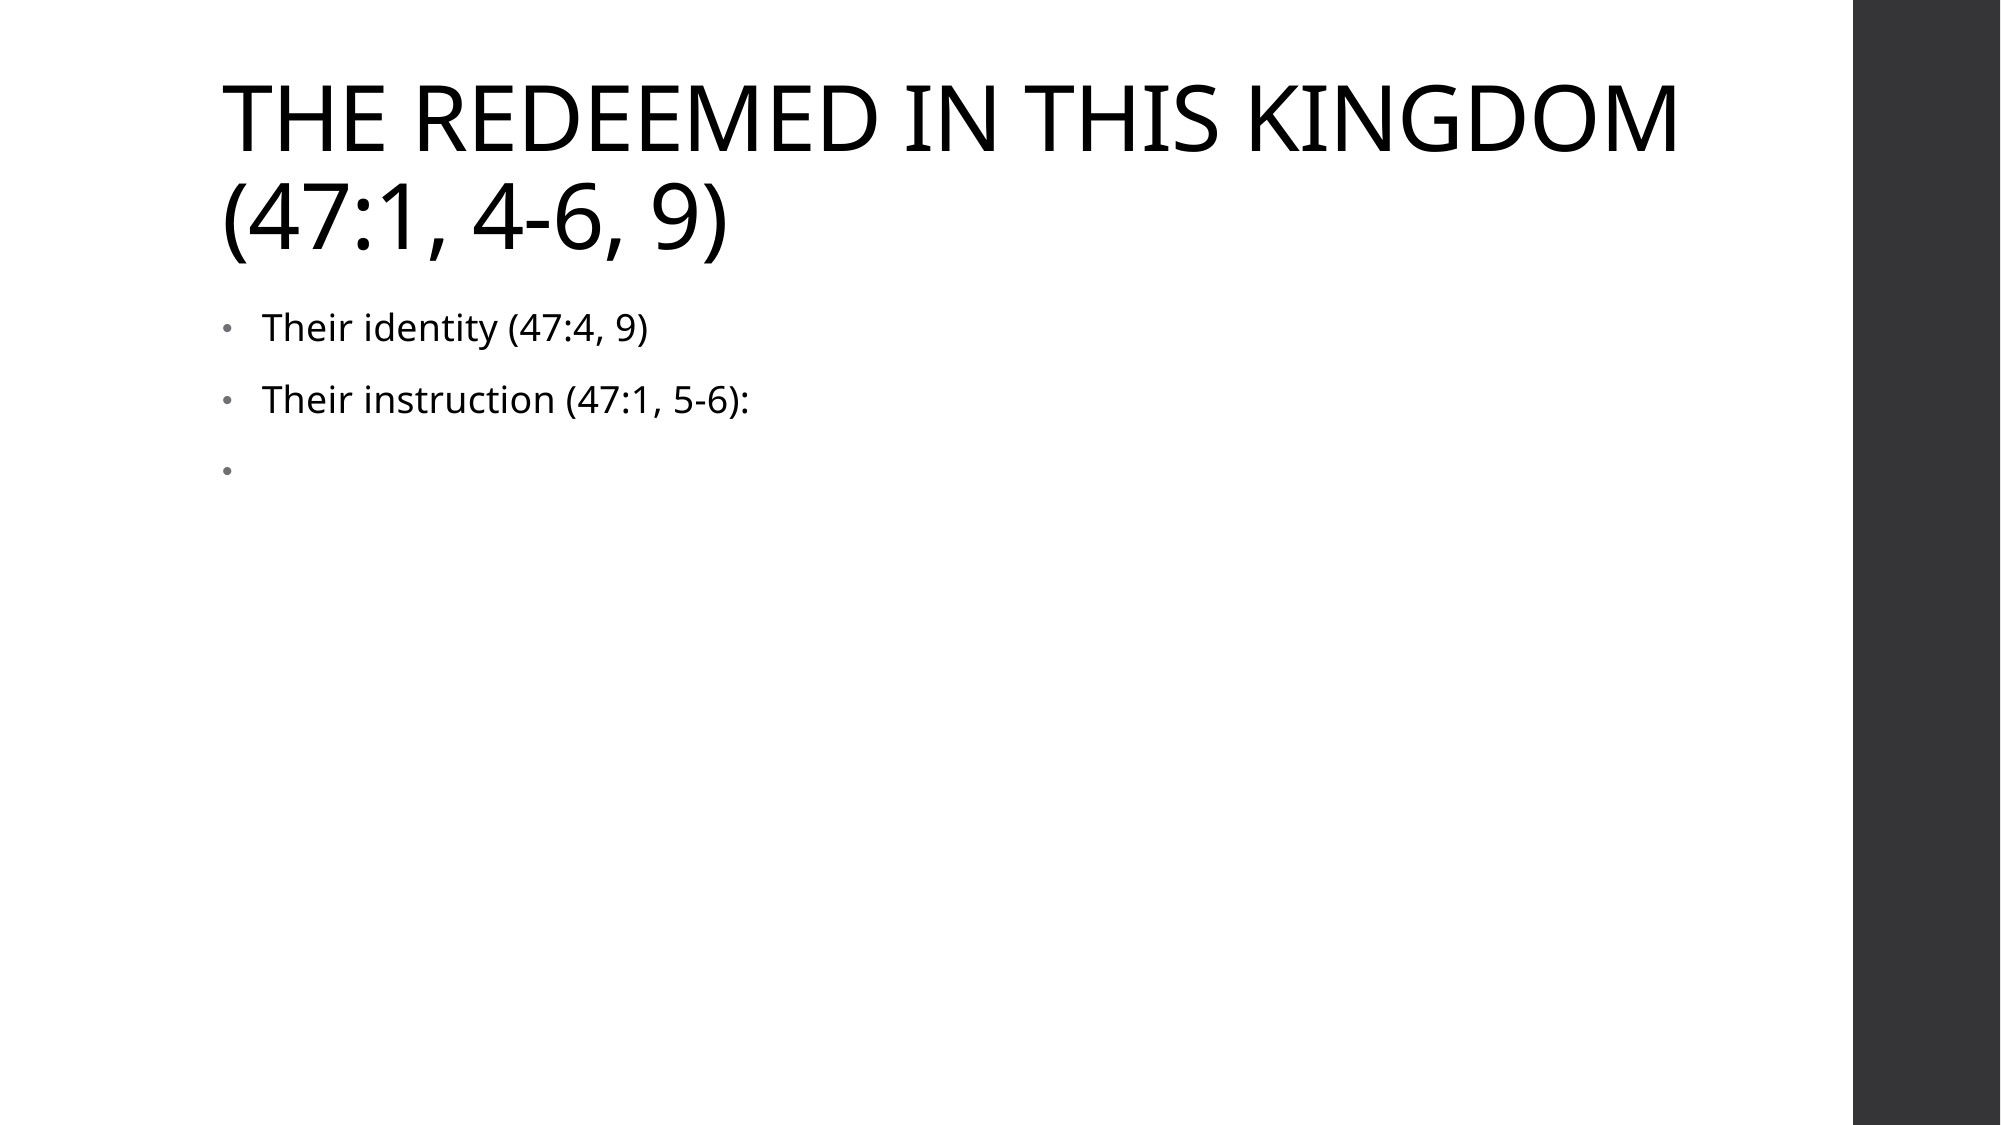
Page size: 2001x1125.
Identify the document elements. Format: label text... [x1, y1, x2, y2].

title THE REDEEMED IN THIS KINGDOM (47:1, 4-6, 9) [206, 60, 1797, 278]
list Their identity (47:4, 9) Their instruction (47:1, 5-6): [206, 299, 1617, 1014]
